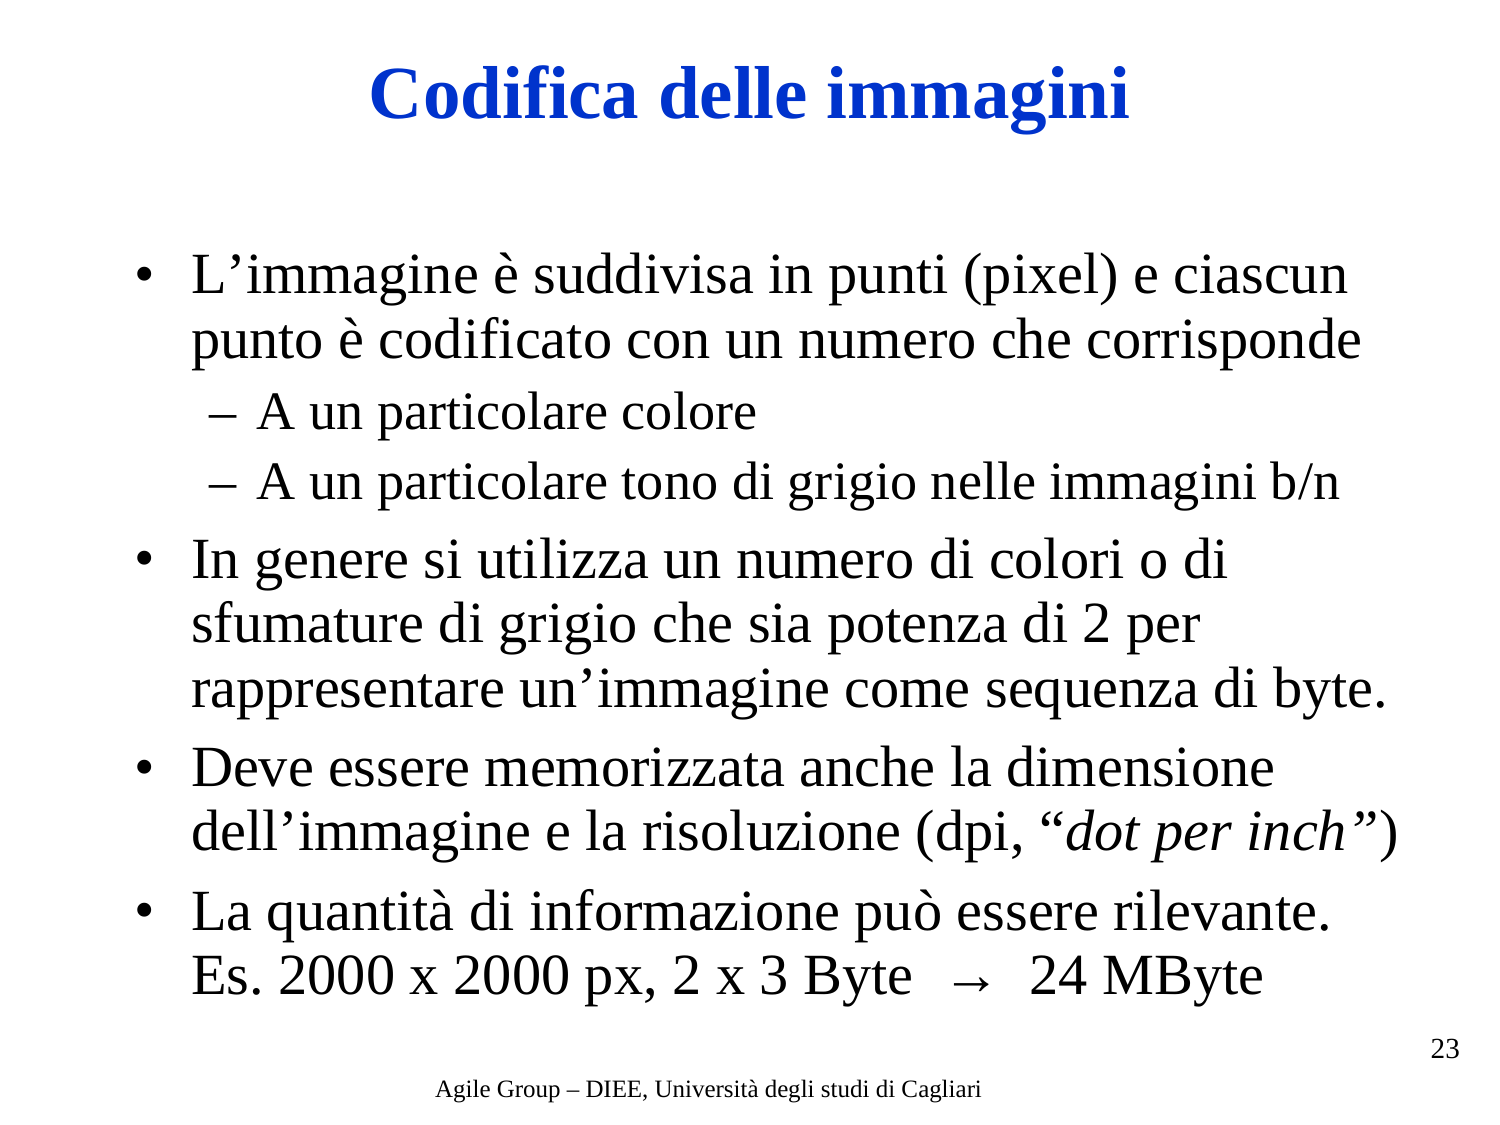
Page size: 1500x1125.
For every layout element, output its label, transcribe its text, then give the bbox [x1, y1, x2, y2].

title Codifica delle immagini [112, 12, 1388, 175]
list L’immagine è suddivisa in punti (pixel) e ciascun punto è codificato con un numero che corrisponde A un particolare colore A un particolare tono di grigio nelle immagini b/n In genere si utilizza un numero di colori o di sfumature di grigio che sia potenza di 2 per rappresentare un’immagine come sequenza di byte. Deve essere memorizzata anche la dimensione dell’immagine e la risoluzione (dpi, “dot per inch”) La quantità di informazione può essere rilevante. Es. 2000 x 2000 px, 2 x 3 Byte → 24 MByte [120, 234, 1424, 1015]
